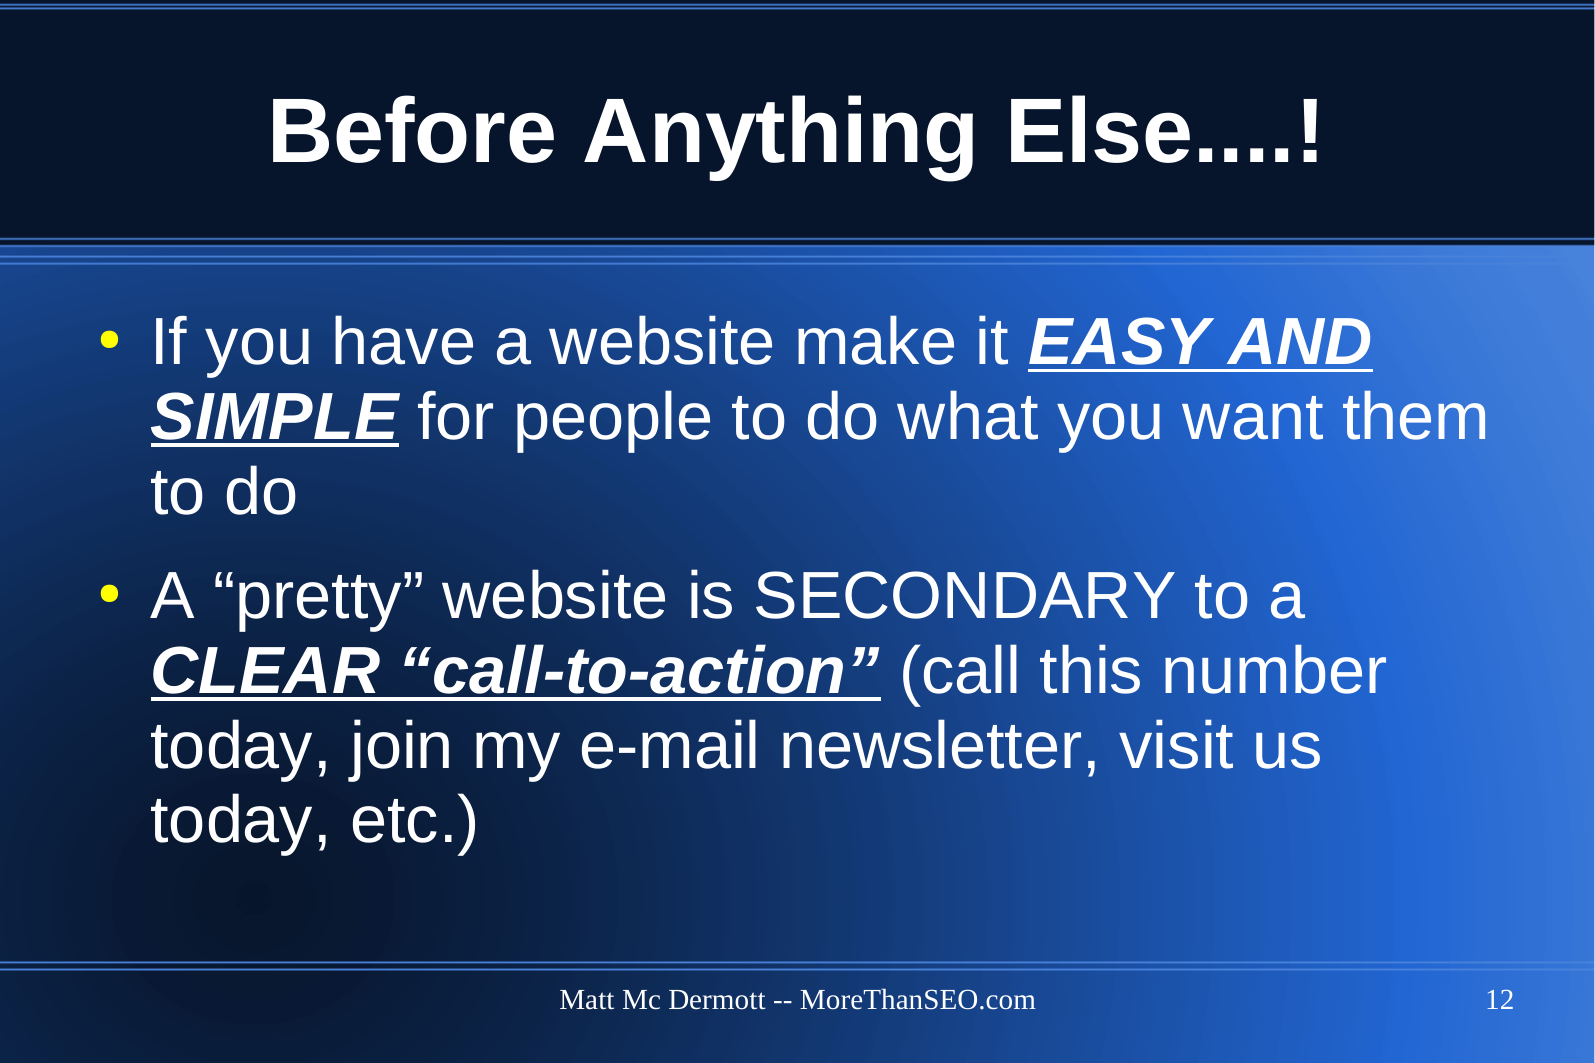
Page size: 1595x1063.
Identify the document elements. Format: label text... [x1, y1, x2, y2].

title Before Anything Else....! [79, 42, 1515, 220]
list If you have a website make it EASY AND SIMPLE for people to do what you want them to do A “pretty” website is SECONDARY to a CLEAR “call-to-action” (call this number today, join my e-mail newsletter, visit us today, etc.) [79, 304, 1515, 907]
picture [0, 0, 1595, 1063]
